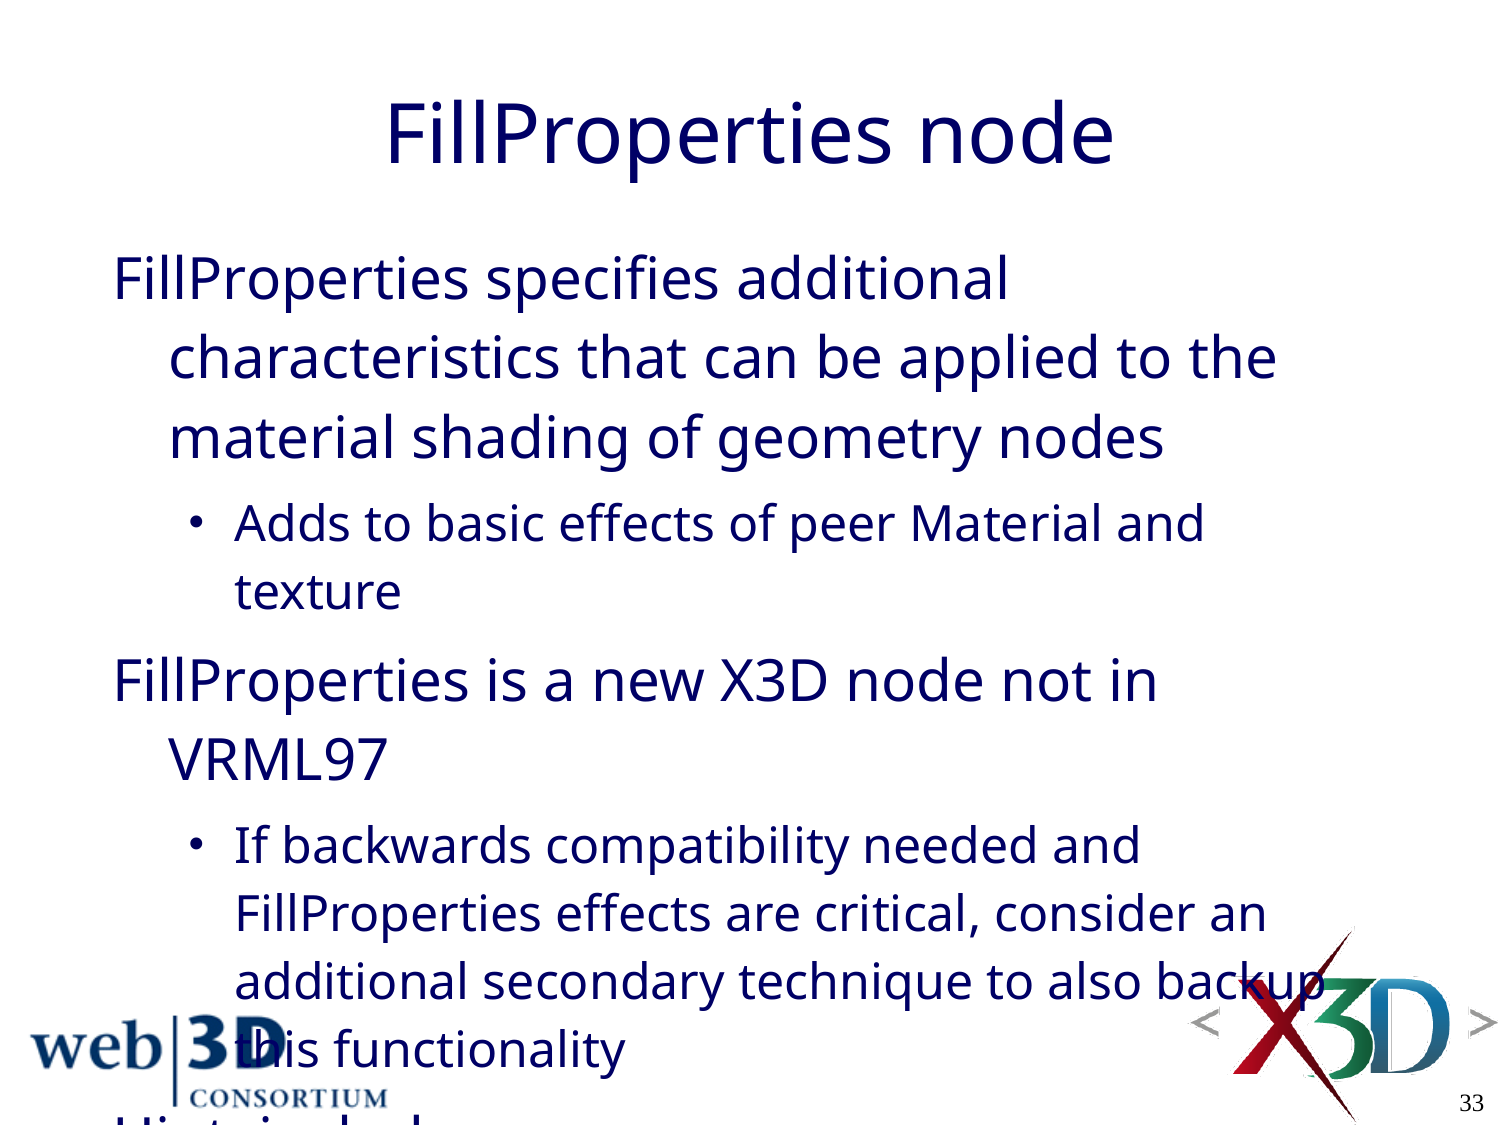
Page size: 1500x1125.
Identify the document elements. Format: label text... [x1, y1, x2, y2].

picture [1187, 926, 1500, 1125]
picture [1273, 986, 1287, 996]
picture [12, 998, 413, 1118]
list FillProperties specifies additional characteristics that can be applied to the material shading of geometry nodes Adds to basic effects of peer Material and texture FillProperties is a new X3D node not in VRML97 If backwards compatibility needed and FillProperties effects are critical, consider an additional secondary technique to also backup this functionality Hint: include <component name='Shape' level='3'/> Note: hatch effects are not affected by lighting [112, 237, 1388, 986]
picture [1193, 986, 1206, 996]
title FillProperties node [112, 37, 1388, 226]
picture [1305, 986, 1319, 996]
